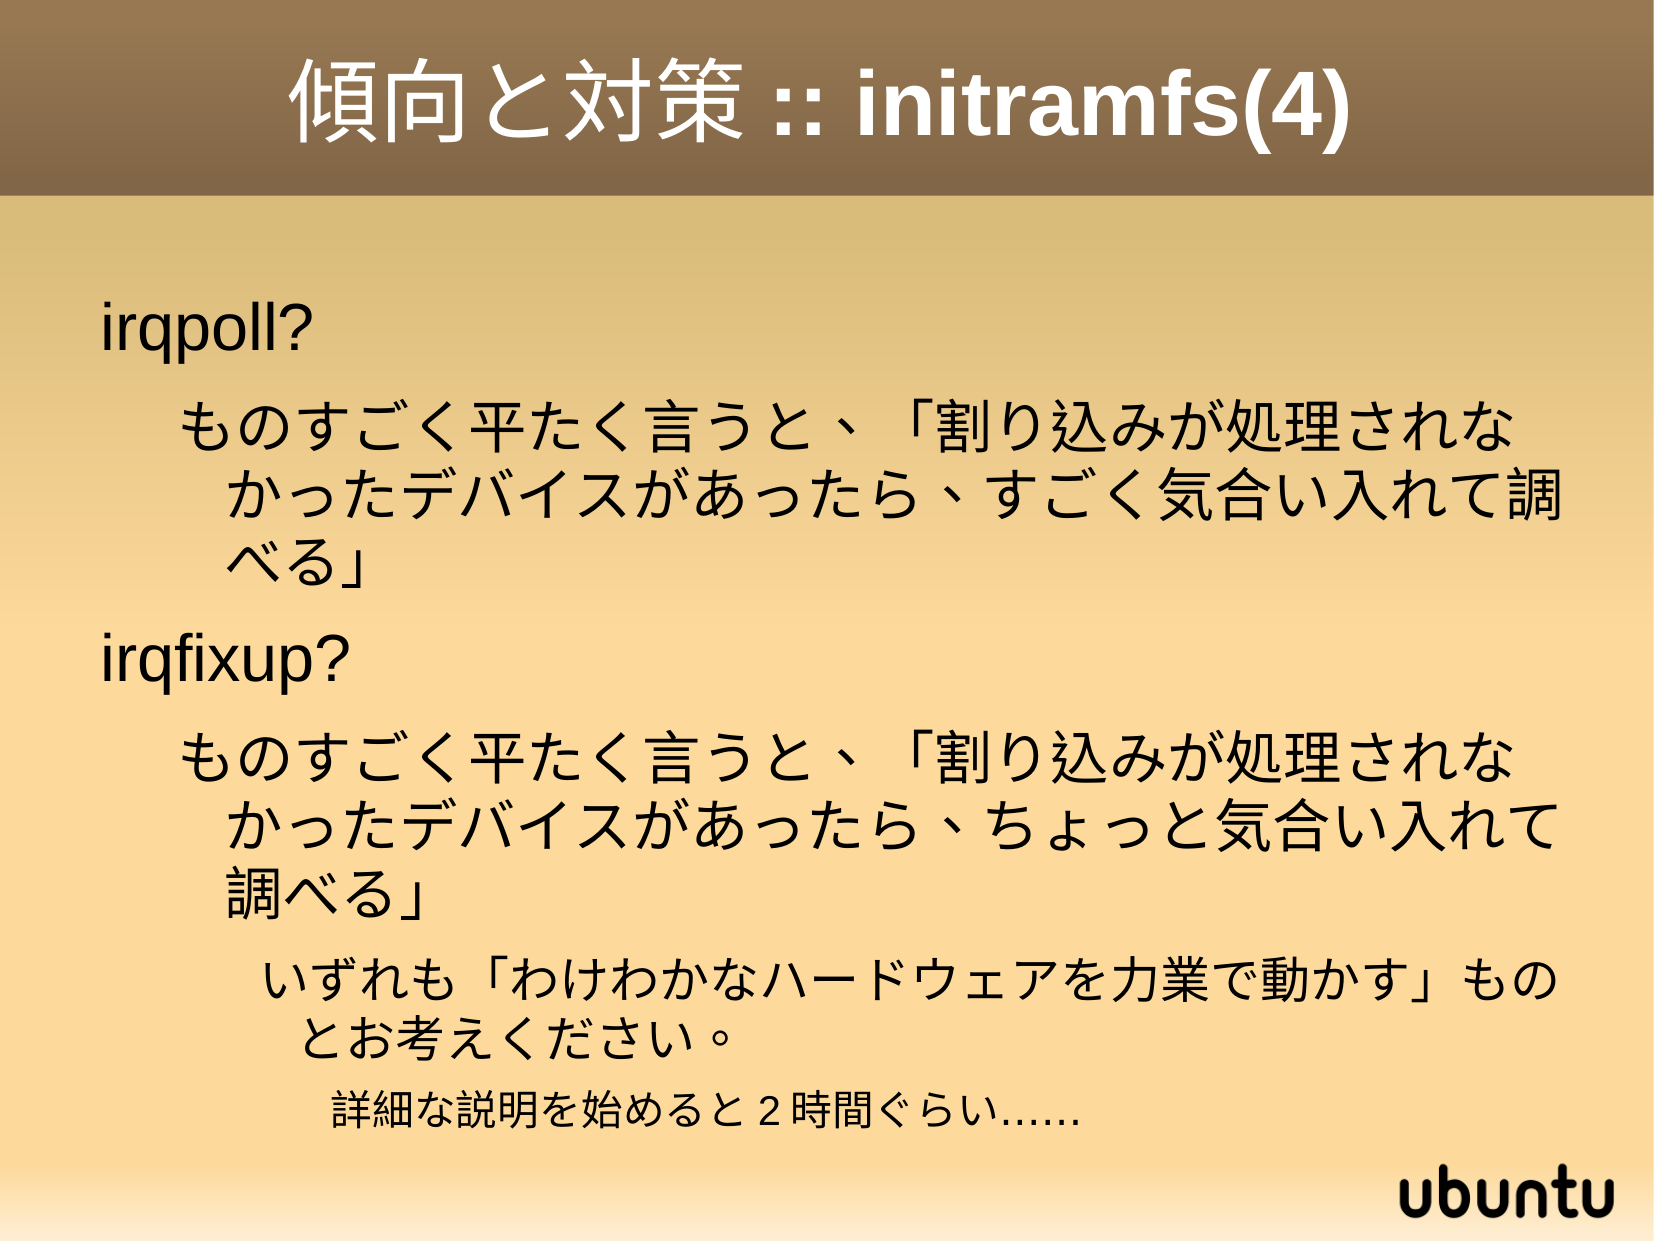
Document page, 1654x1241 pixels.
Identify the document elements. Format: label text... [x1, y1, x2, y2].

title 傾向と対策:: initramfs(4) [76, 7, 1565, 200]
picture [0, 0, 1654, 1241]
list irqpoll? ものすごく平たく言うと、「割り込みが処理されなかったデバイスがあったら、すごく気合い入れて調べる」 irqfixup? ものすごく平たく言うと、「割り込みが処理されなかったデバイスがあったら、ちょっと気合い入れて調べる」 いずれも「わけわかなハードウェアを力業で動かす」ものとお考えください。 詳細な説明を始めると2時間ぐらい…… [82, 290, 1571, 1136]
